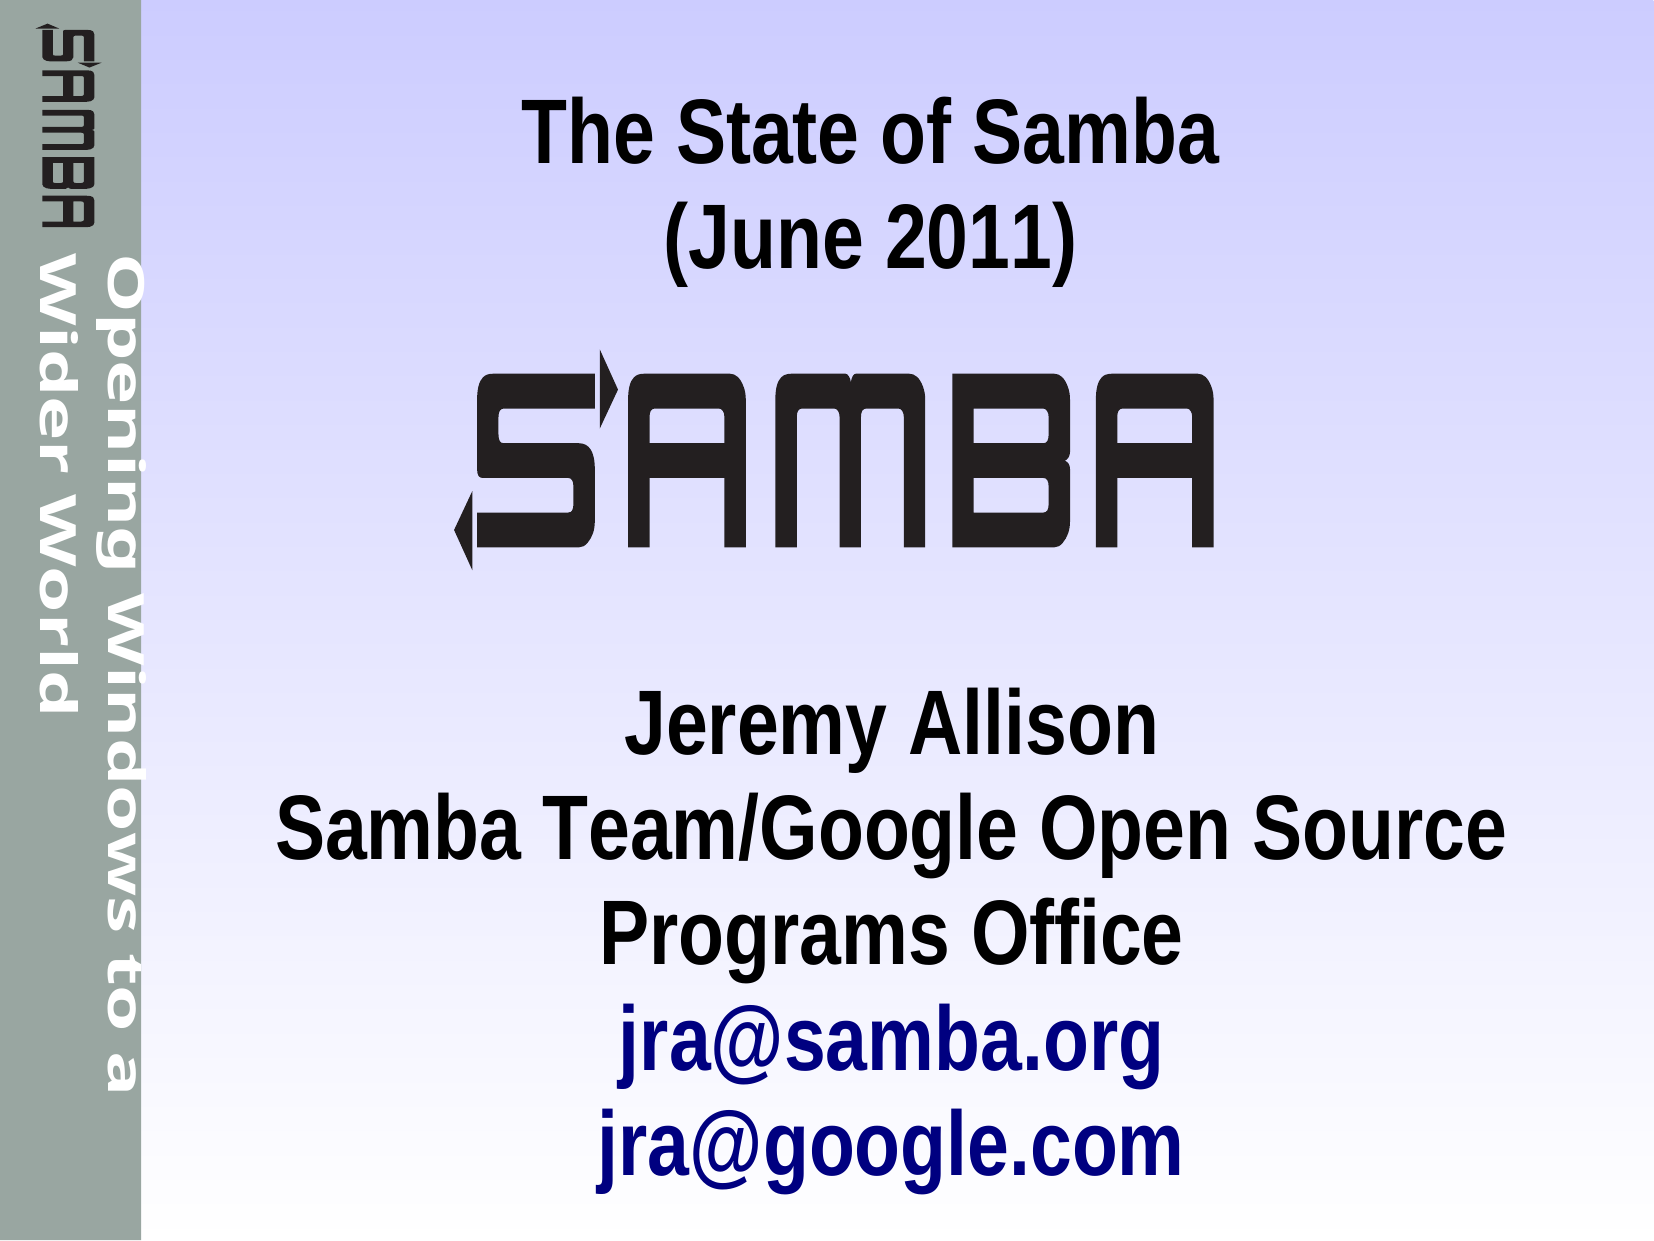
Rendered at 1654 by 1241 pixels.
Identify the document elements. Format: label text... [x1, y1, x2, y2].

picture [454, 349, 1214, 571]
title Jeremy Allison Samba Team/Google Open Source Programs Office jra@samba.org jra@google.com [185, 664, 1598, 1200]
title The State of Samba (June 2011) [164, 75, 1577, 291]
